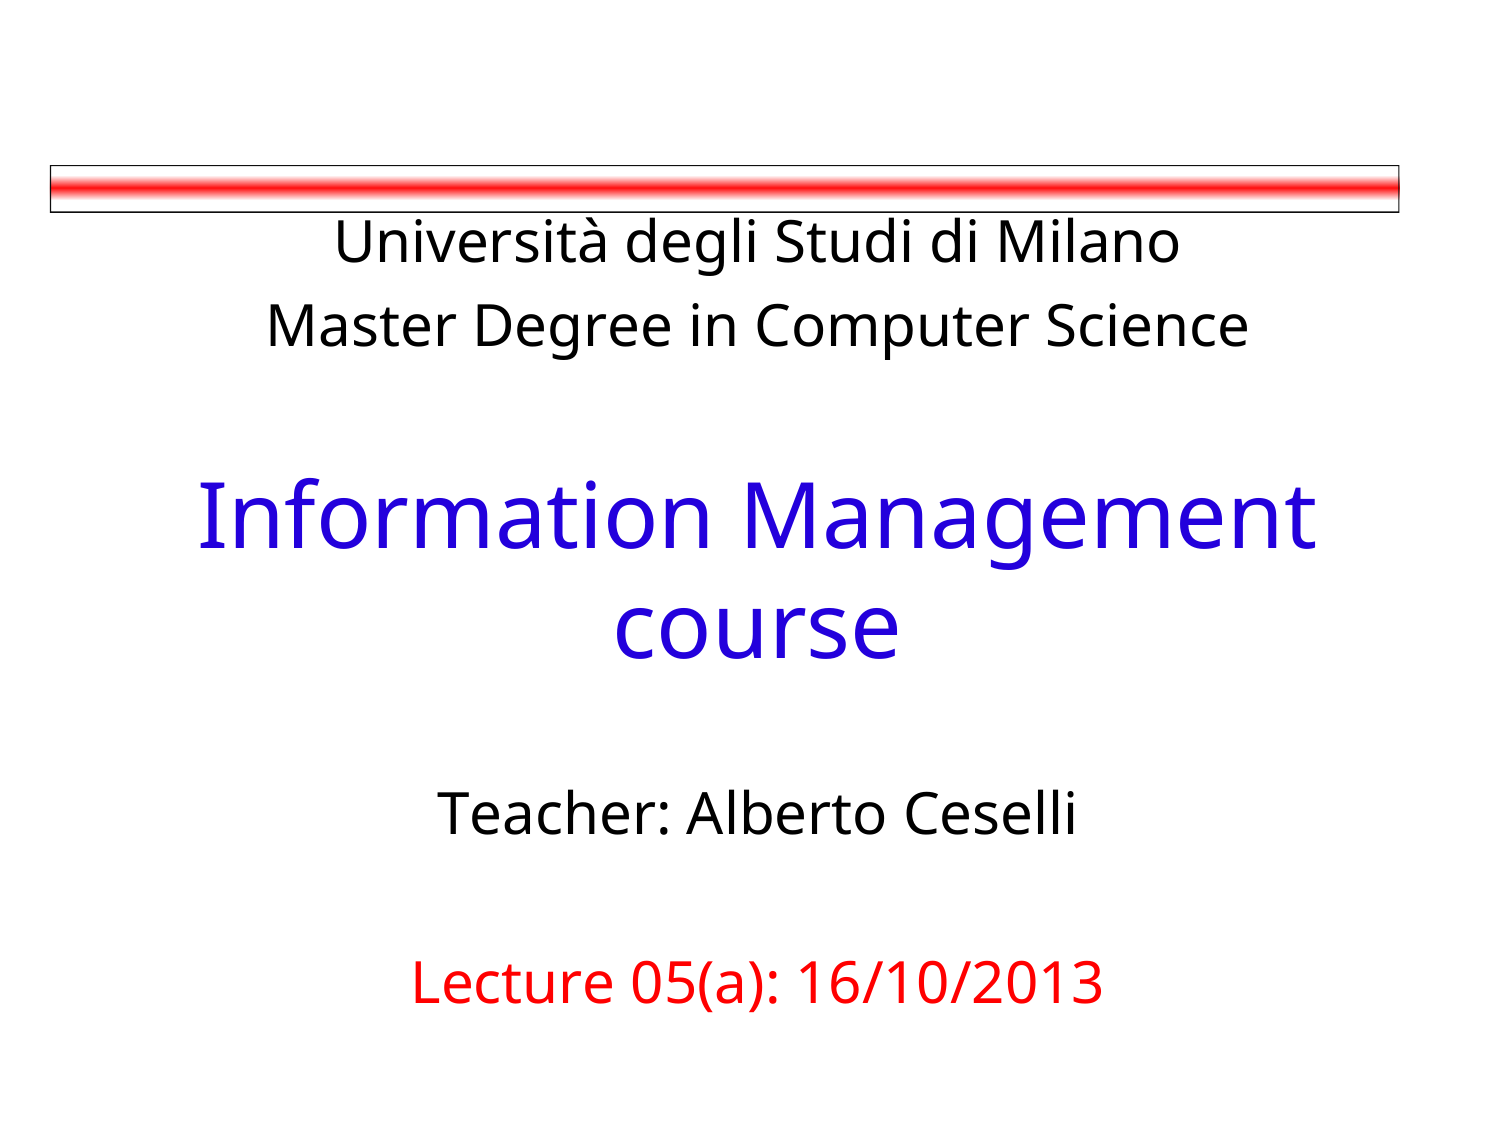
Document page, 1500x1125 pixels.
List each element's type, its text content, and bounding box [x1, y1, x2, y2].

subtitle Università degli Studi di Milano Master Degree in Computer Science Information Management course Teacher: Alberto Ceselli Lecture 05(a): 16/10/2013 [124, 55, 1391, 1125]
